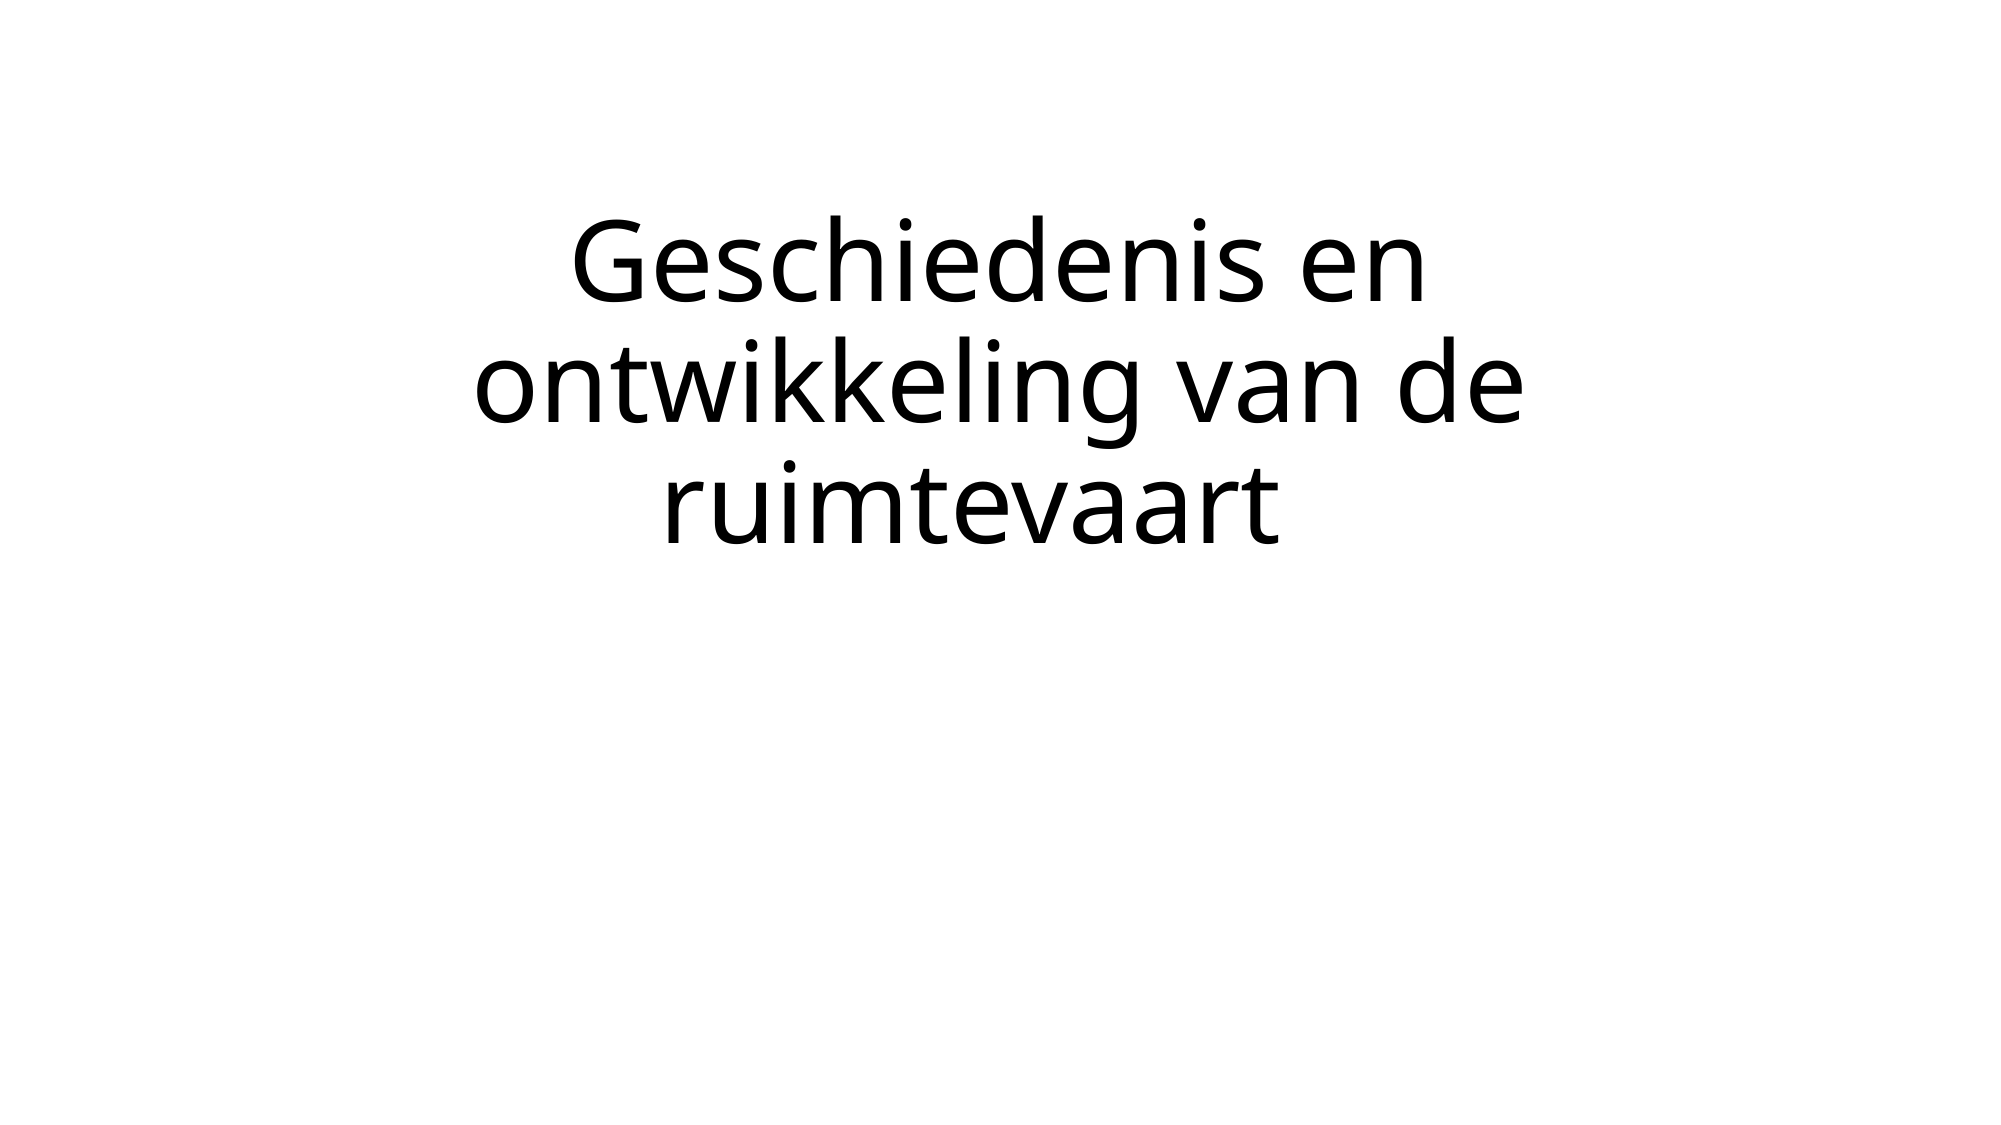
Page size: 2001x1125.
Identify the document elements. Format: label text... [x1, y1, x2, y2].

title Geschiedenis en ontwikkeling van de ruimtevaart [249, 184, 1750, 576]
